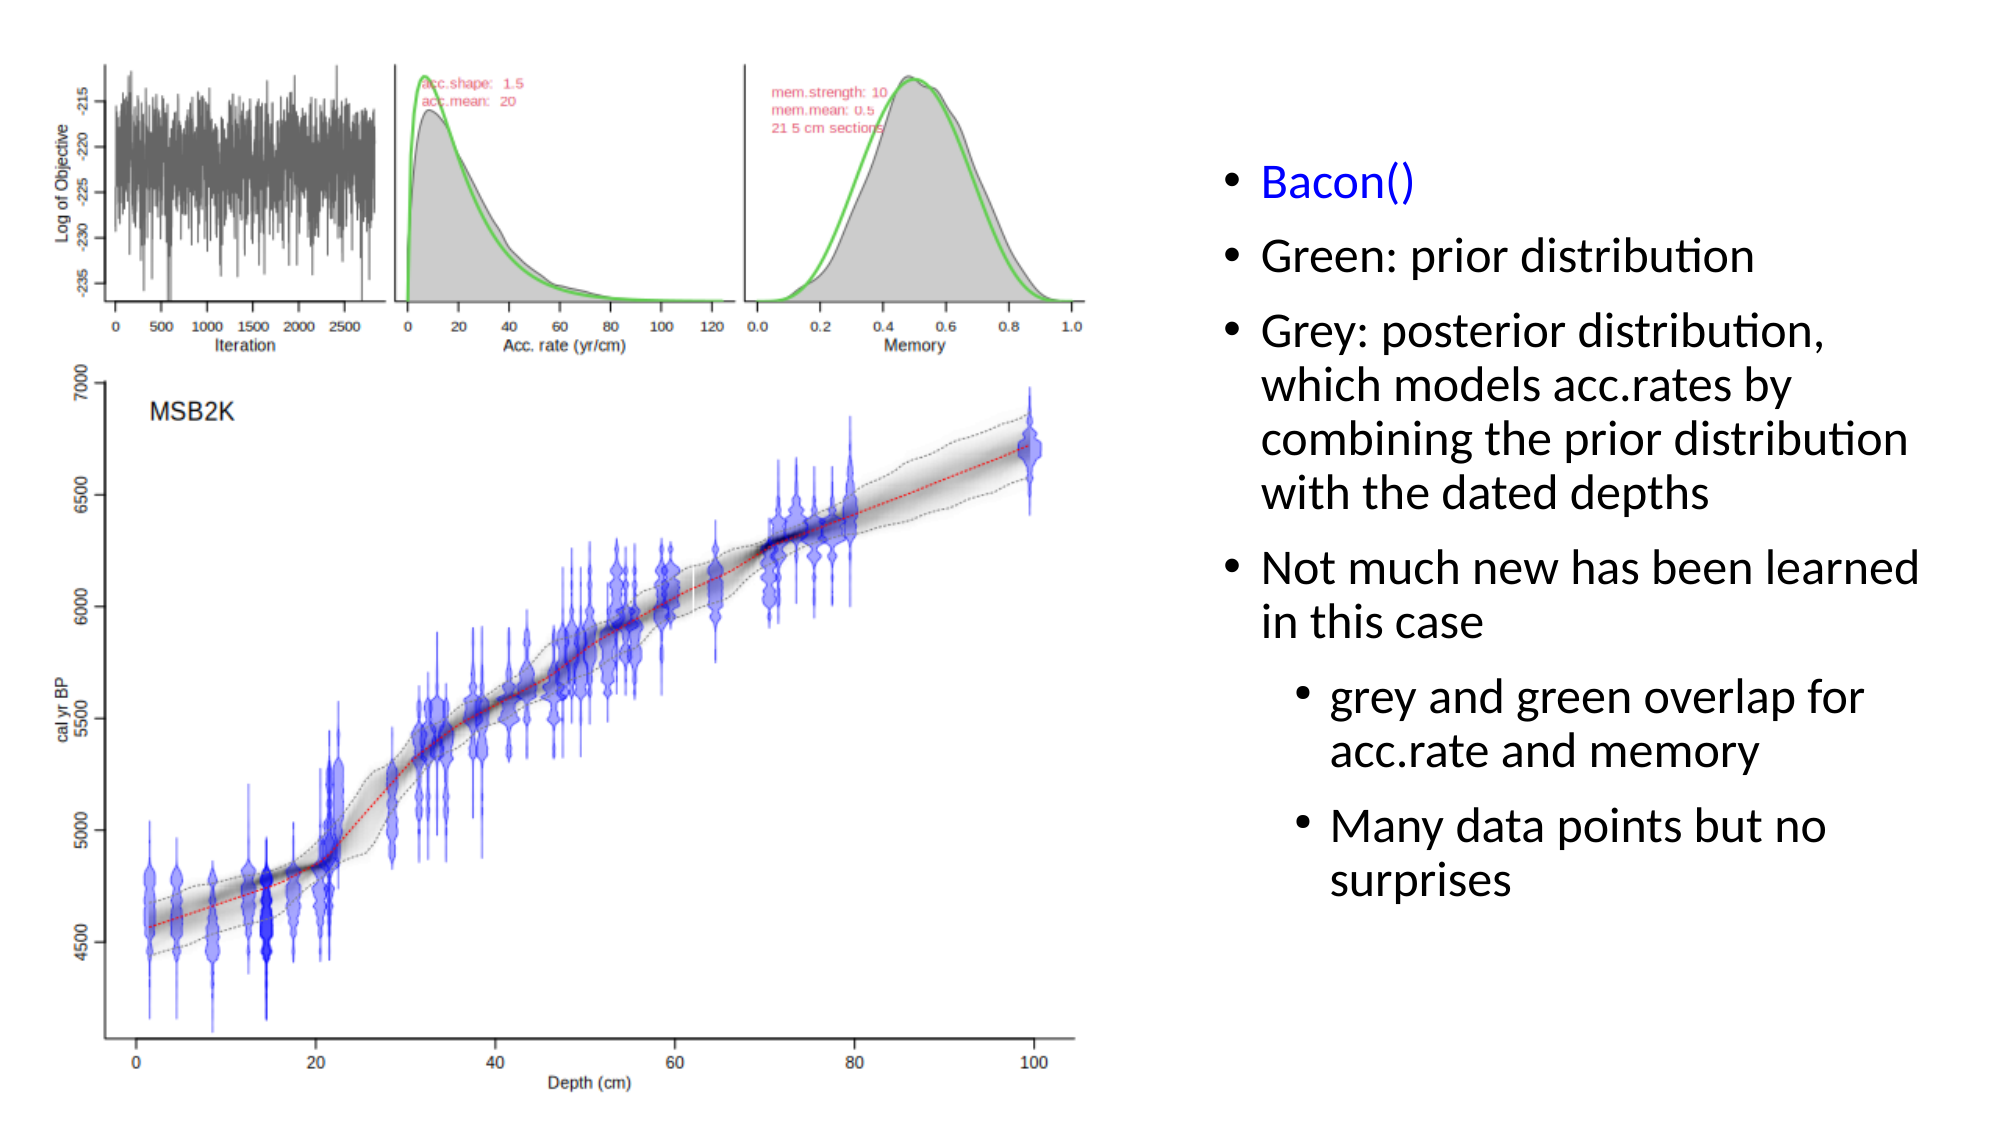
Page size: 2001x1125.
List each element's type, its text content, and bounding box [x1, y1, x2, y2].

text_box Bacon() Green: prior distribution Grey: posterior distribution, which models acc.rates by combining the prior distribution with the dated depths Not much new has been learned in this case grey and green overlap for acc.rate and memory Many data points but no surprises [1208, 147, 1949, 1043]
picture [49, 58, 1093, 1097]
